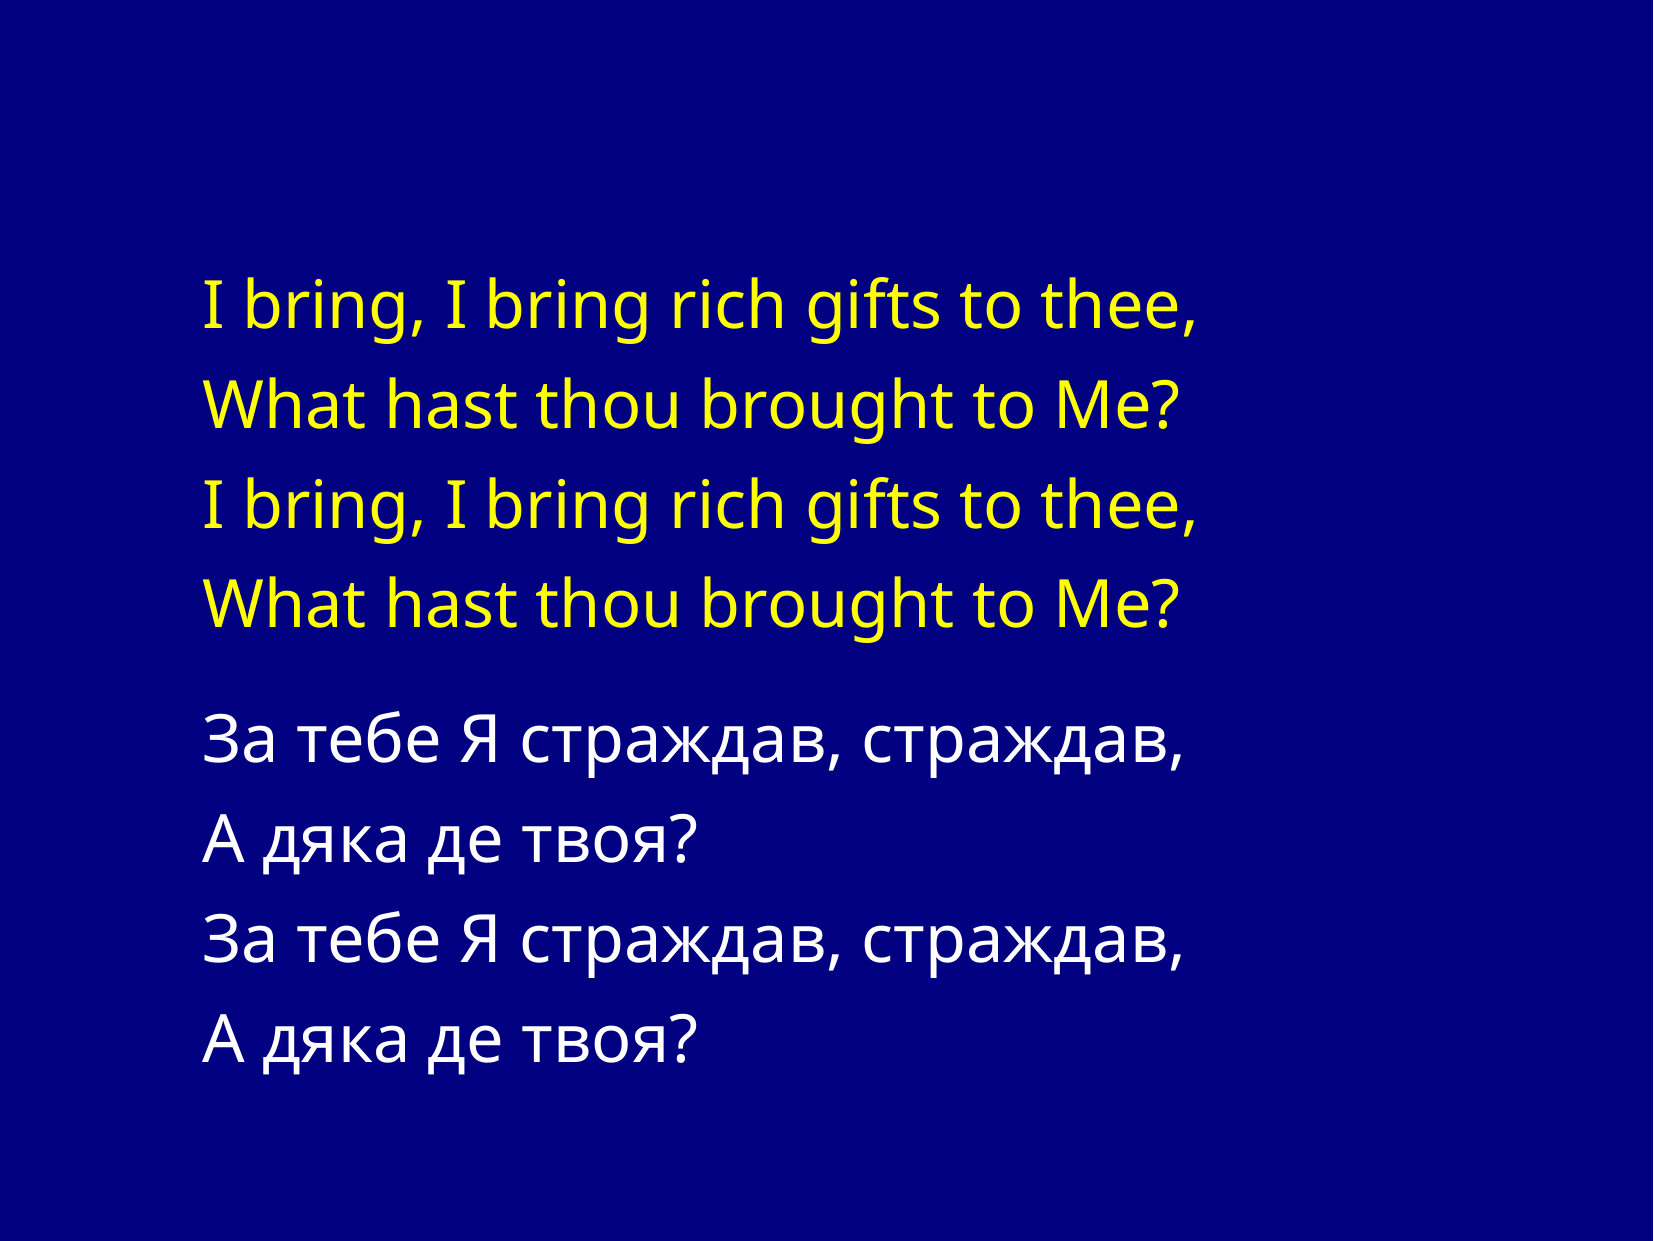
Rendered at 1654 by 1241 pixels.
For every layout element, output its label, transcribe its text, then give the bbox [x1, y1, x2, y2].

text_box I bring, I bring rich gifts to thee, What hast thou brought to Me? I bring, I bring rich gifts to thee, What hast thou brought to Me? [75, 150, 1576, 638]
text_box За тебе Я страждав, страждав, А дяка де твоя? За тебе Я страждав, страждав, А дяка де твоя? [75, 675, 1576, 1163]
